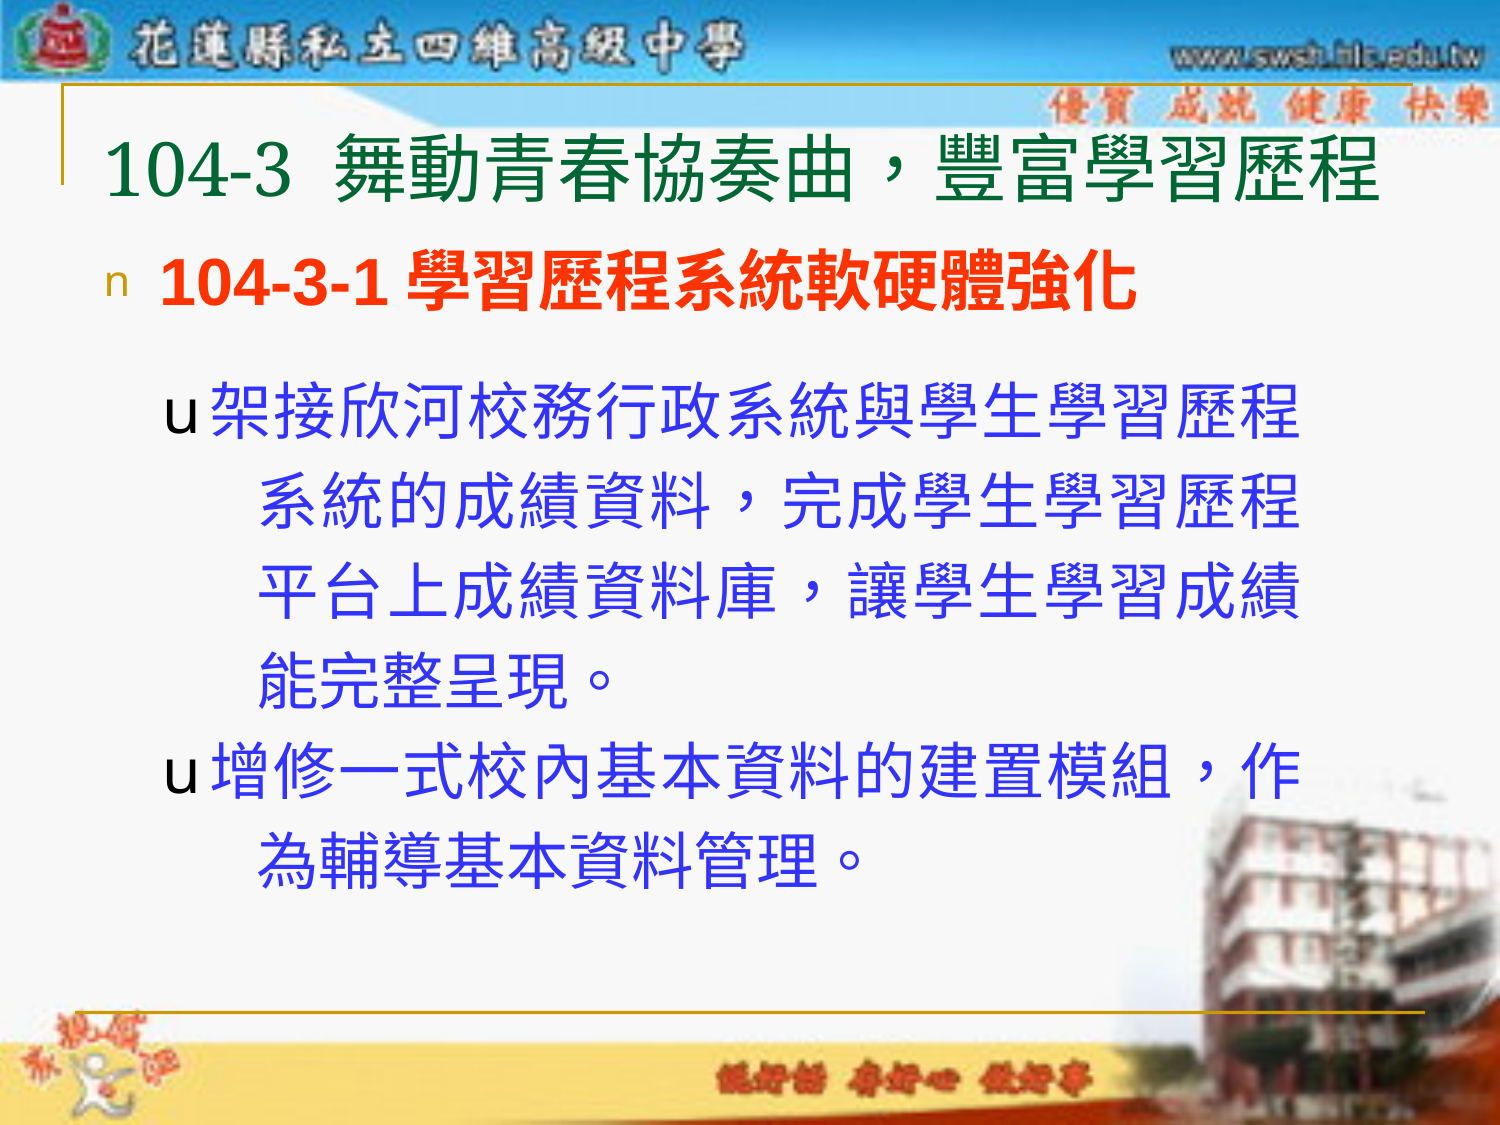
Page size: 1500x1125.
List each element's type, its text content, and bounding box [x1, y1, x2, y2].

text_box 104-3-1學習歷程系統軟硬體強化 [88, 231, 1412, 315]
text_box [1080, 1023, 1431, 1099]
text_box 架接欣河校務行政系統與學生學習歷程系統的成績資料，完成學生學習歷程平台上成績資料庫，讓學生學習成績能完整呈現。 增修一式校內基本資料的建置模組，作為輔導基本資料管理。 [148, 350, 1317, 904]
text_box 104-3 舞動青春協奏曲，豐富學習歷程 [88, 101, 1439, 232]
text_box P32 [0, 1023, 262, 1099]
